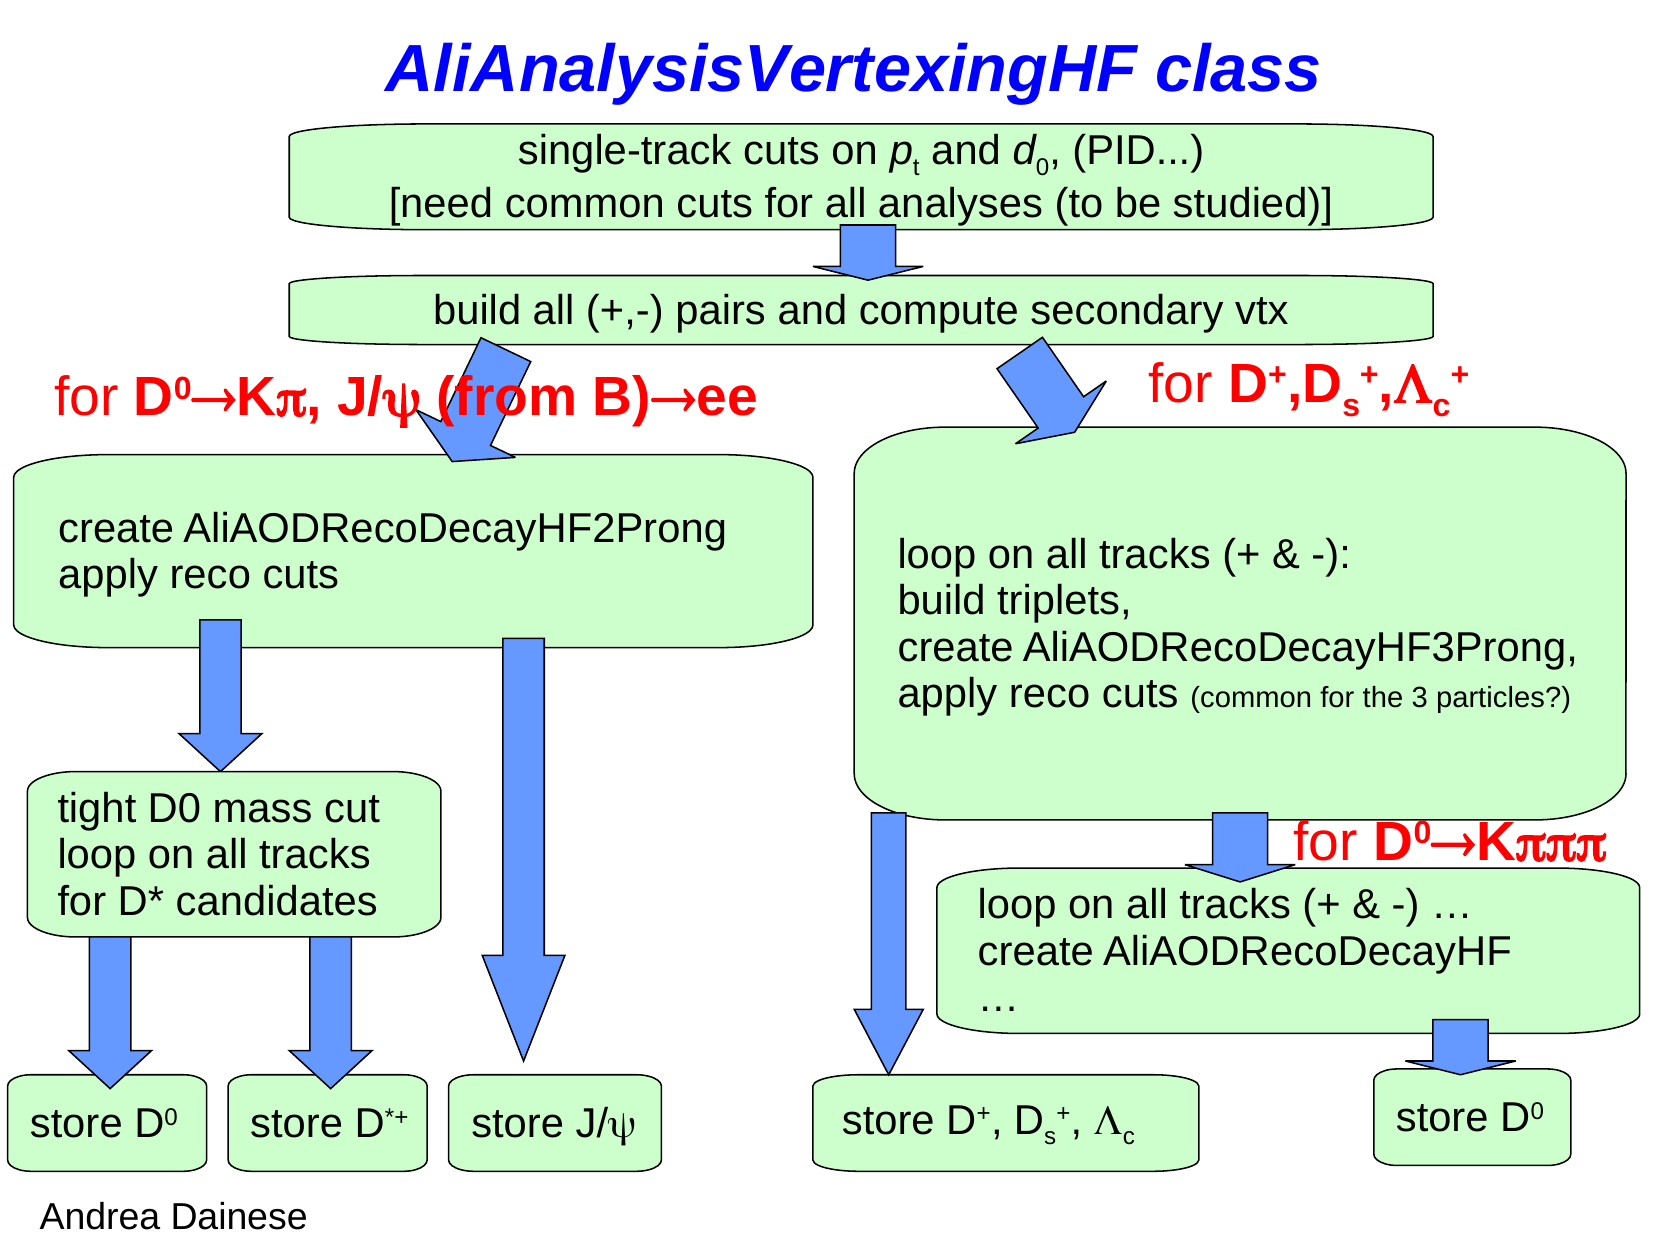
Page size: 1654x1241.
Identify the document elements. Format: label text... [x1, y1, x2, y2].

text_box create AliAODRecoDecayHF2Prong apply reco cuts [13, 454, 813, 648]
text_box [471, 337, 524, 358]
text_box [289, 936, 372, 1089]
text_box loop on all tracks (+ & -): build triplets, create AliAODRecoDecayHF3Prong, apply reco cuts (common for the 3 particles?) [854, 427, 1627, 820]
text_box Andrea Dainese [24, 1188, 323, 1241]
text_box build all (+,-) pairs and compute secondary vtx [289, 275, 1434, 345]
text_box [997, 337, 1107, 444]
text_box [812, 225, 924, 281]
title AliAnalysisVertexingHF class [96, 13, 1613, 124]
text_box tight D0 mass cut loop on all tracks for D* candidates [27, 771, 441, 937]
text_box [1405, 1019, 1516, 1075]
text_box [434, 436, 516, 462]
text_box for D0K [1279, 802, 1622, 881]
text_box store D+, Ds+, c [812, 1074, 1199, 1172]
text_box [179, 619, 262, 771]
text_box [1184, 812, 1279, 882]
text_box single-track cuts on pt and d0, (PID...) [need common cuts for all analyses (to be studied)] [289, 123, 1434, 230]
text_box store D0 [7, 1074, 207, 1172]
text_box store J/ [448, 1074, 662, 1172]
text_box [854, 812, 924, 1075]
text_box loop on all tracks (+ & -) … create AliAODRecoDecayHF … [936, 868, 1640, 1034]
text_box store D*+ [228, 1074, 428, 1172]
text_box [68, 936, 152, 1089]
text_box for D0K, J/ (from B)ee [39, 358, 773, 436]
text_box store D0 [1373, 1068, 1571, 1166]
text_box for D+,Ds+,c+ [1133, 344, 1485, 431]
text_box [482, 638, 565, 1062]
